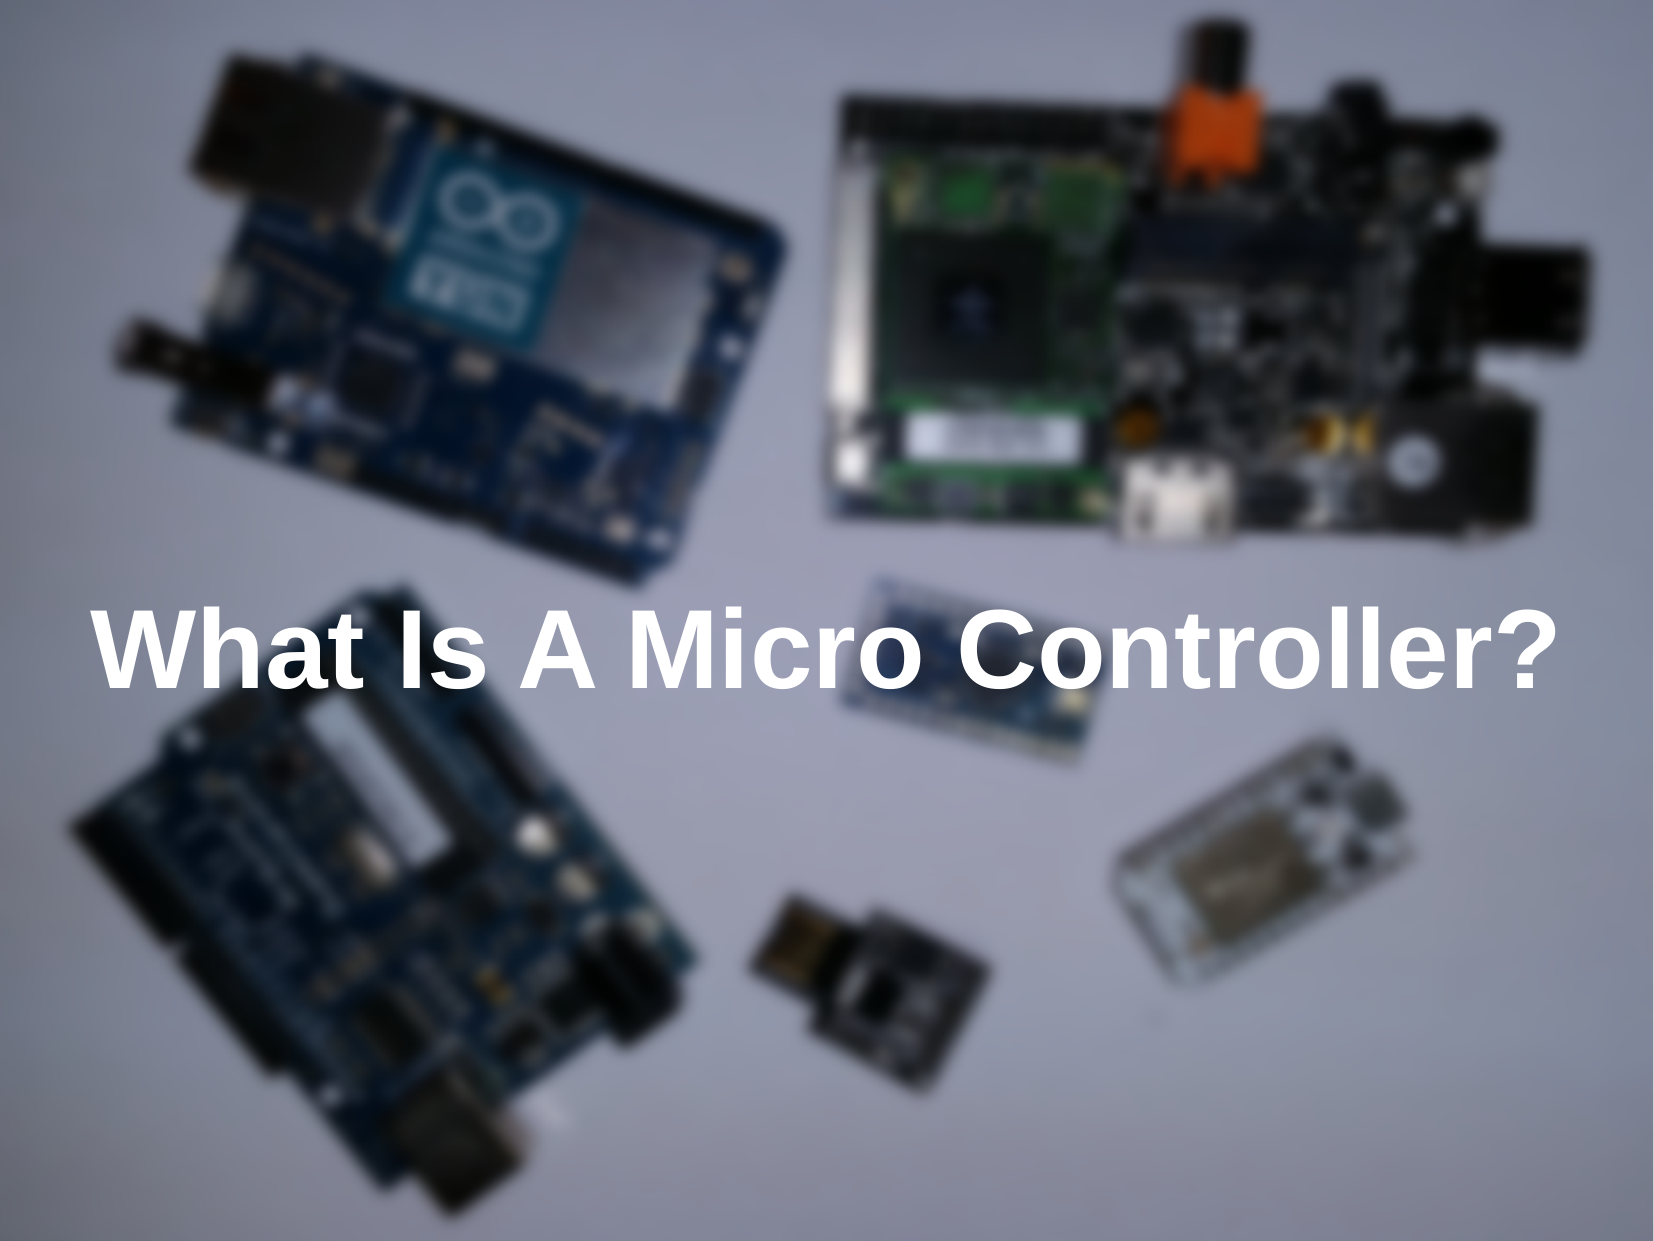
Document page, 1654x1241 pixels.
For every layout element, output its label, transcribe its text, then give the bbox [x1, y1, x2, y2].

picture [0, 0, 1654, 1241]
subtitle What Is A Micro Controller? [82, 290, 1571, 1010]
